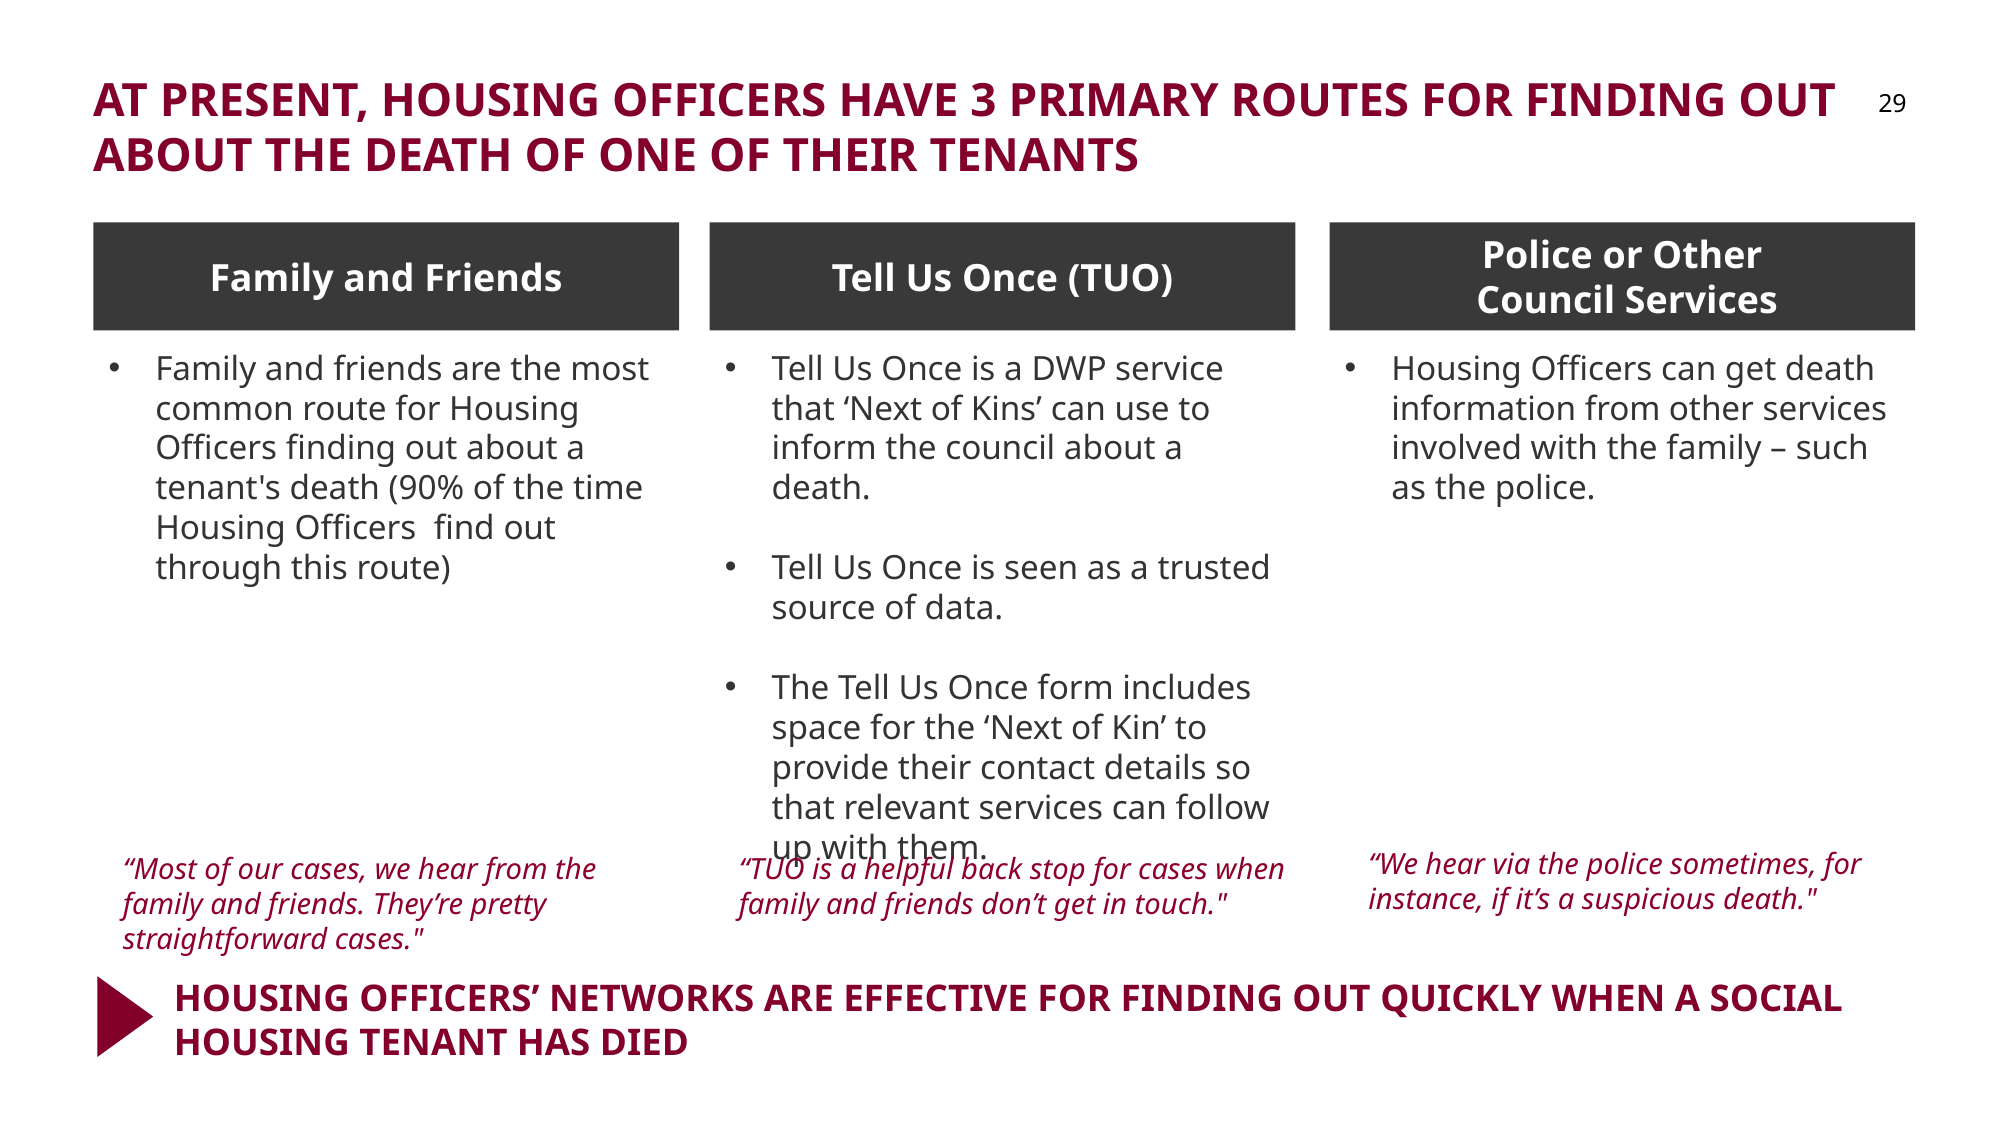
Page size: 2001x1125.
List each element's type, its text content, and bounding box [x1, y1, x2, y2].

title AT PRESENT, HOUSING OFFICERS HAVE 3 PRIMARY ROUTES FOR FINDING OUT ABOUT THE DEATH OF ONE OF THEIR TENANTS [93, 70, 1875, 215]
text_box [97, 976, 154, 1057]
text_box “TUO is a helpful back stop for cases when family and friends don’t get in touch." [738, 850, 1296, 921]
text_box Police or Other Council Services [1329, 222, 1916, 331]
text_box Tell Us Once is a DWP service that ‘Next of Kins’ can use to inform the council about a death. Tell Us Once is seen as a trusted source of data. The Tell Us Once form includes space for the ‘Next of Kin’ to provide their contact details so that relevant services can follow up with them. [709, 339, 1296, 943]
slide_number 1 [1850, 87, 1907, 148]
text_box “We hear via the police sometimes, for instance, if it’s a suspicious death." [1368, 845, 1905, 916]
text_box Family and Friends [93, 222, 680, 331]
text_box Tell Us Once (TUO) [709, 222, 1296, 331]
text_box Housing Officers can get death information from other services involved with the family – such as the police. [1329, 339, 1916, 829]
text_box HOUSING OFFICERS’ NETWORKS ARE EFFECTIVE FOR FINDING OUT QUICKLY WHEN A SOCIAL HOUSING TENANT HAS DIED [173, 943, 1915, 1095]
text_box “Most of our cases, we hear from the family and friends. They’re pretty straightforward cases." [122, 850, 680, 955]
text_box Family and friends are the most common route for Housing Officers finding out about a tenant's death (90% of the time Housing Officers find out through this route) [93, 339, 680, 870]
